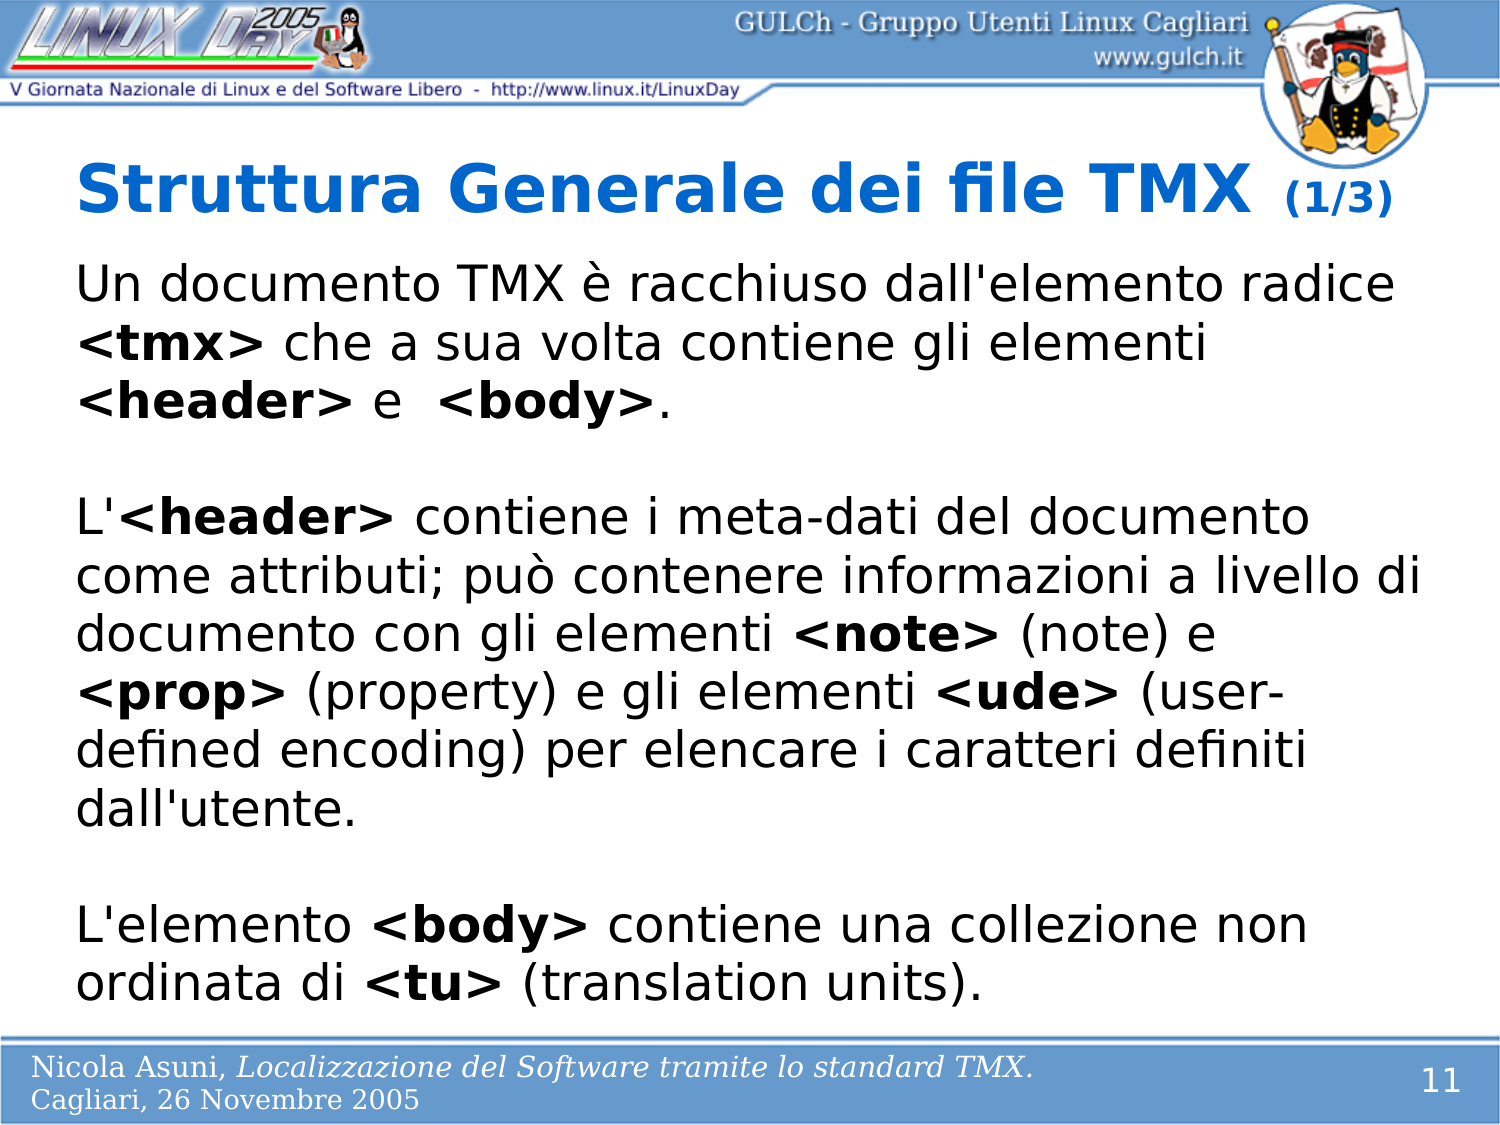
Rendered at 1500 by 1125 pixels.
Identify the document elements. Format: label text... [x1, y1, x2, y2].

text_box Un documento TMX è racchiuso dall'elemento radice <tmx> che a sua volta contiene gli elementi <header> e <body>. L'<header> contiene i meta-dati del documento come attributi; può contenere informazioni a livello di documento con gli elementi <note> (note) e <prop> (property) e gli elementi <ude> (user-defined encoding) per elencare i caratteri definiti dall'utente. L'elemento <body> contiene una collezione non ordinata di <tu> (translation units). [75, 255, 1426, 1013]
text_box Struttura Generale dei file TMX (1/3) [75, 149, 1398, 228]
picture [0, 0, 1500, 1125]
